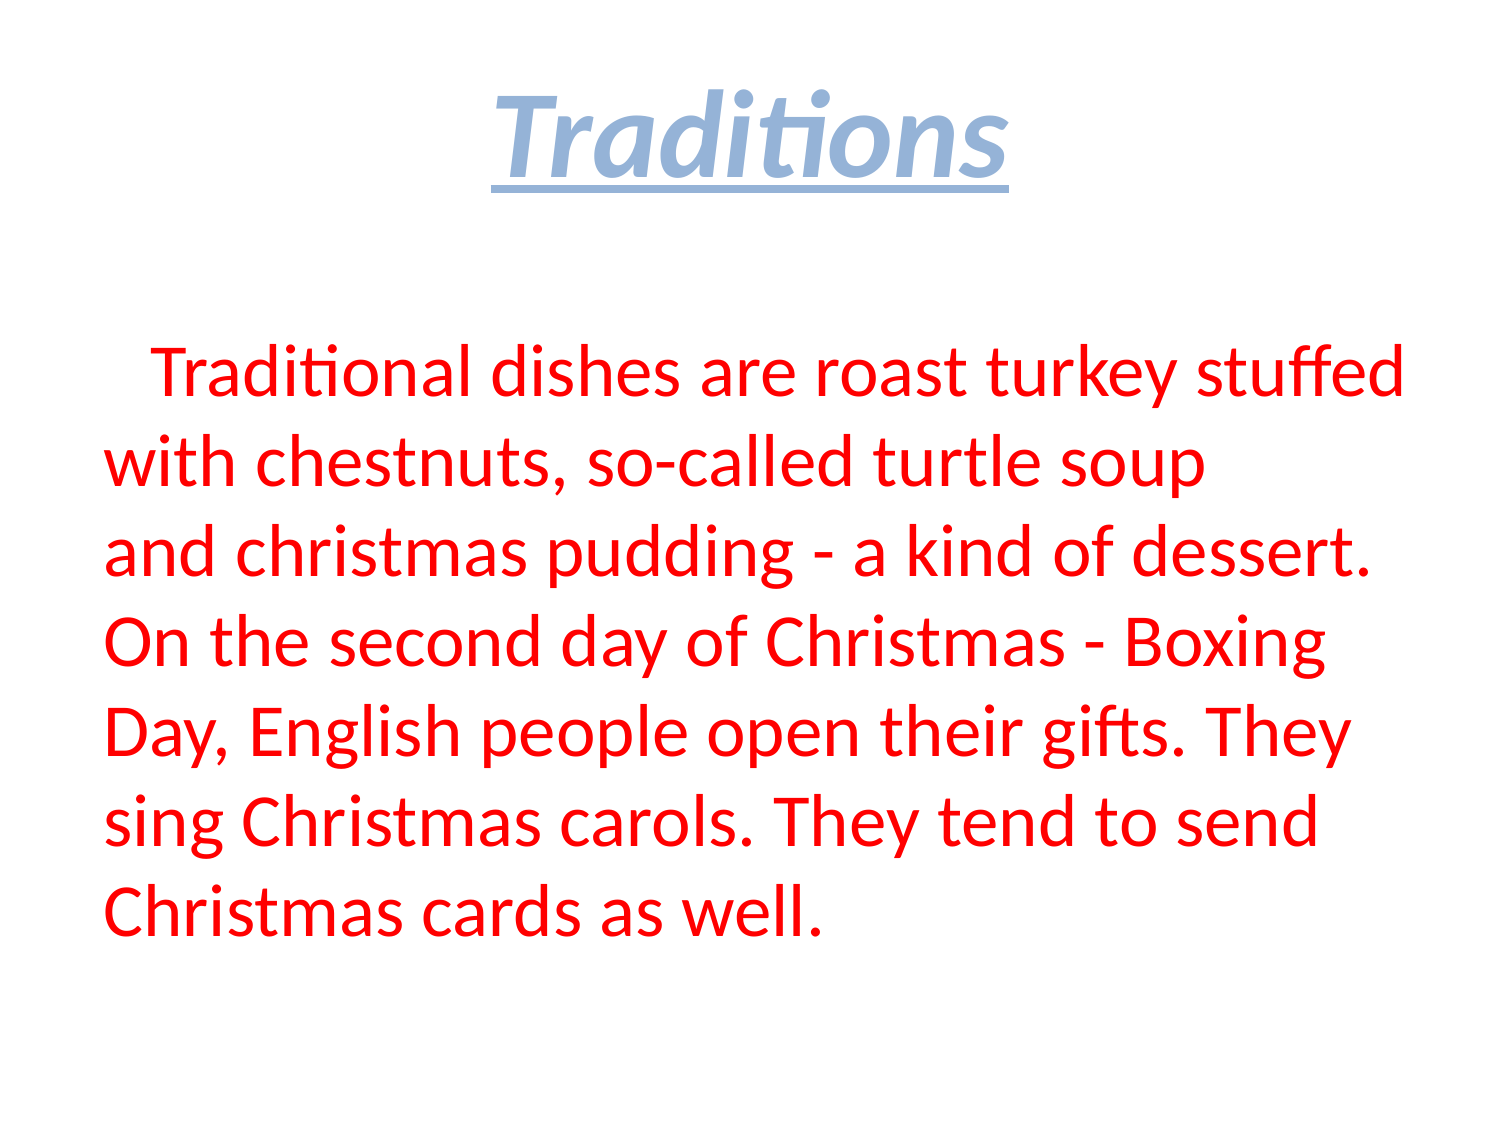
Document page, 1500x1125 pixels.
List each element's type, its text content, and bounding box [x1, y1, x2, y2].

title Traditions [75, 45, 1425, 233]
list Traditional dishes are roast turkey stuffed with chestnuts, so-called turtle soup and christmas pudding - a kind of dessert. On the second day of Christmas - Boxing Day, English people open their gifts. They sing Christmas carols. They tend to send Christmas cards as well. [88, 314, 1439, 1057]
